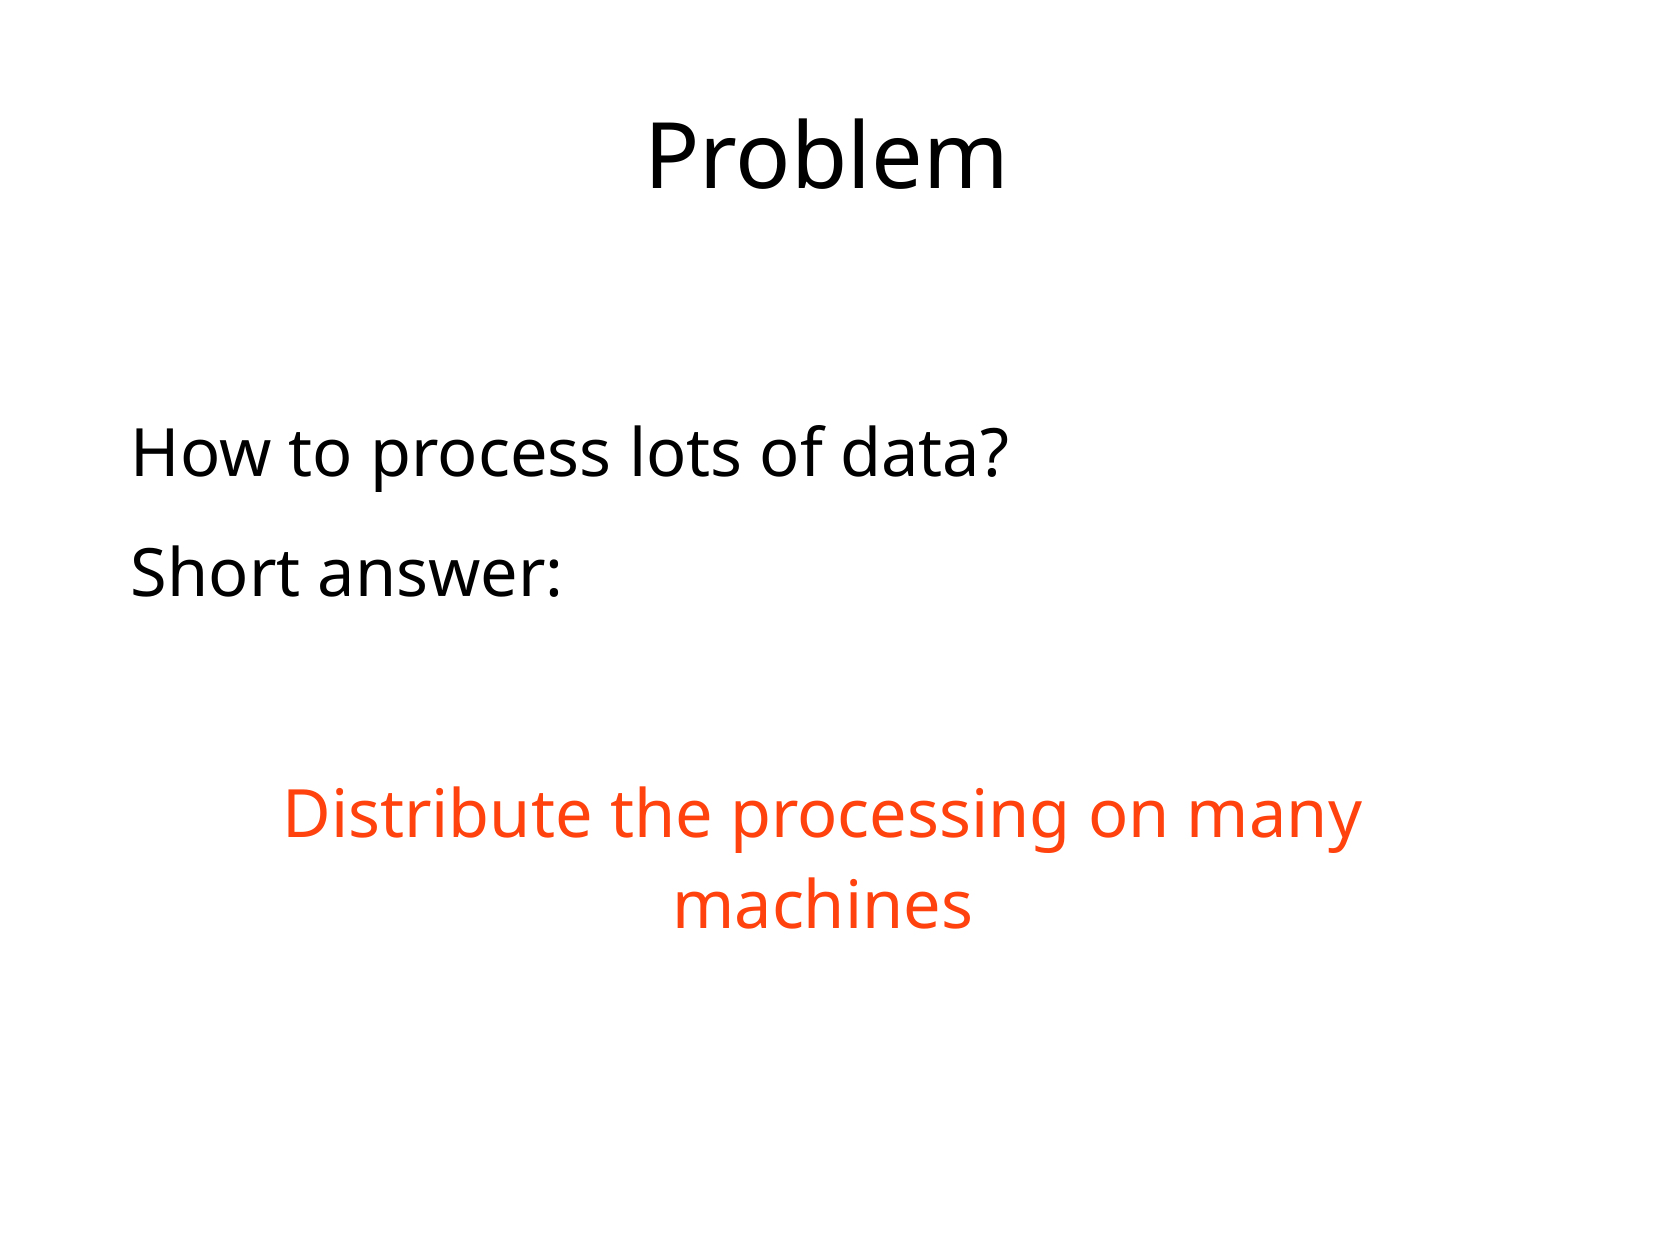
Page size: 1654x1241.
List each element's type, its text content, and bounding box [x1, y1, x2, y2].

list How to process lots of data? Short answer: Distribute the processing on many machines [59, 285, 1516, 1005]
title Problem [82, 49, 1571, 257]
